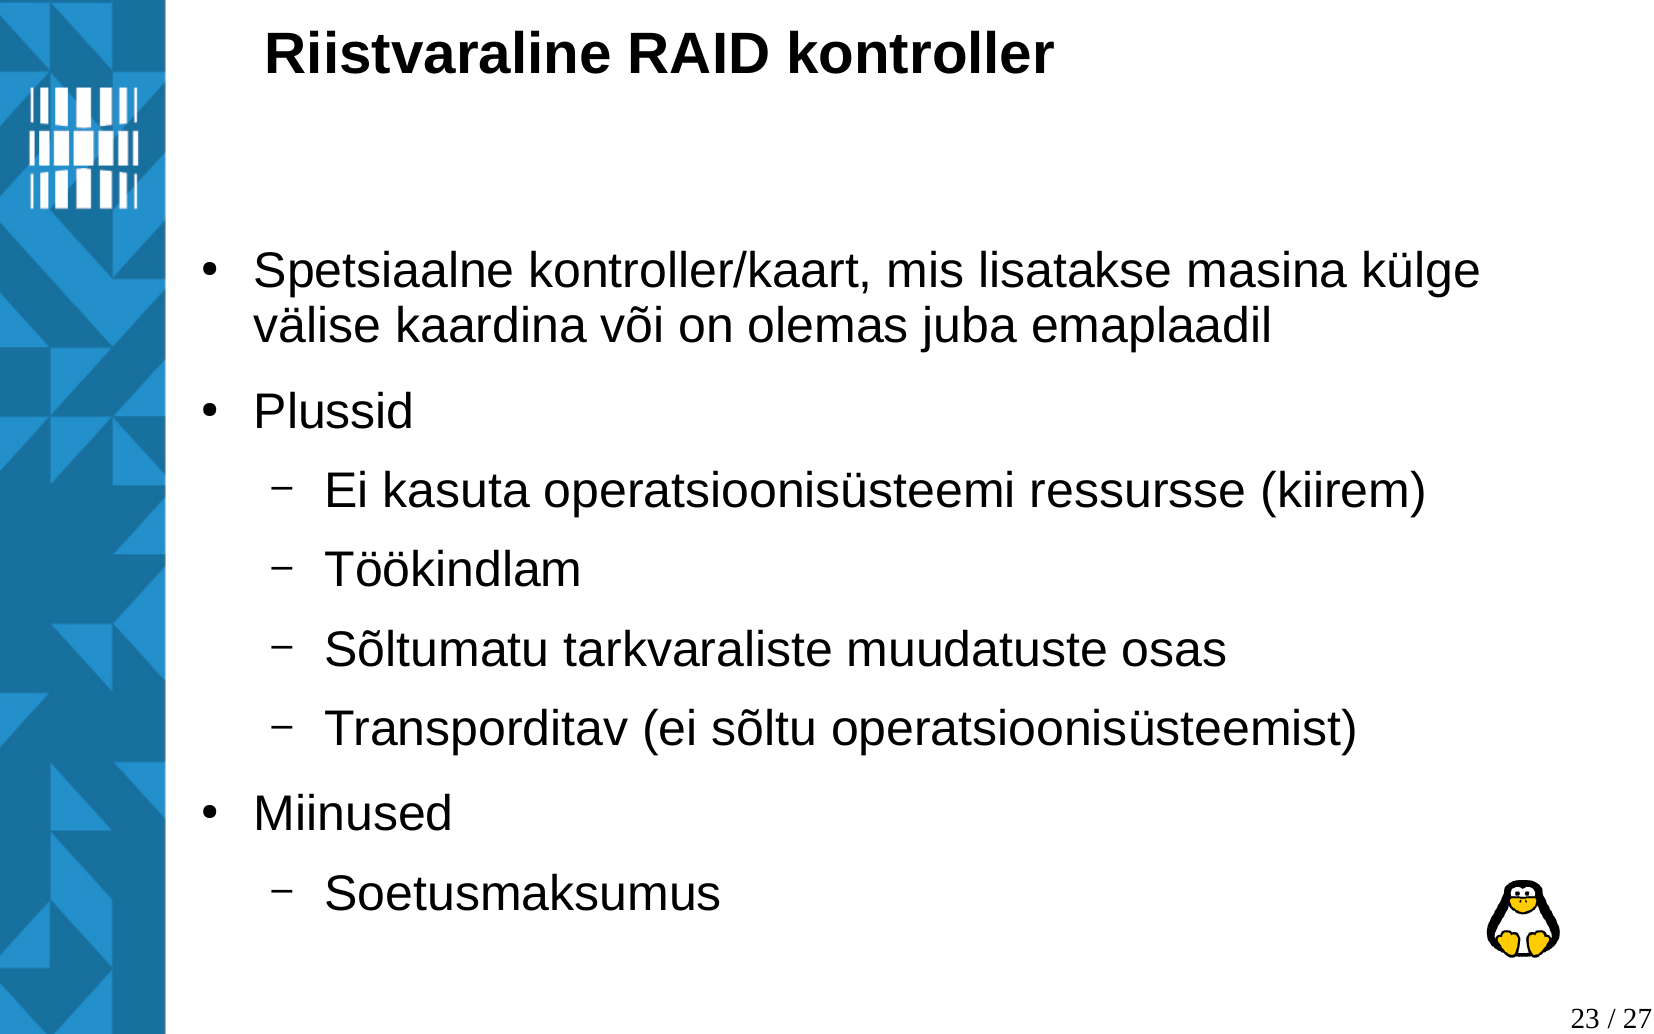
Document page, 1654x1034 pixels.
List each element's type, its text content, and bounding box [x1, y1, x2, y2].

title Riistvaraline RAID kontroller [265, 11, 1595, 95]
picture [1460, 856, 1584, 966]
list Spetsiaalne kontroller/kaart, mis lisatakse masina külge välise kaardina või on olemas juba emaplaadil Plussid Ei kasuta operatsioonisüsteemi ressursse (kiirem) Töökindlam Sõltumatu tarkvaraliste muudatuste osas Transporditav (ei sõltu operatsioonisüsteemist) Miinused Soetusmaksumus [183, 241, 1595, 924]
